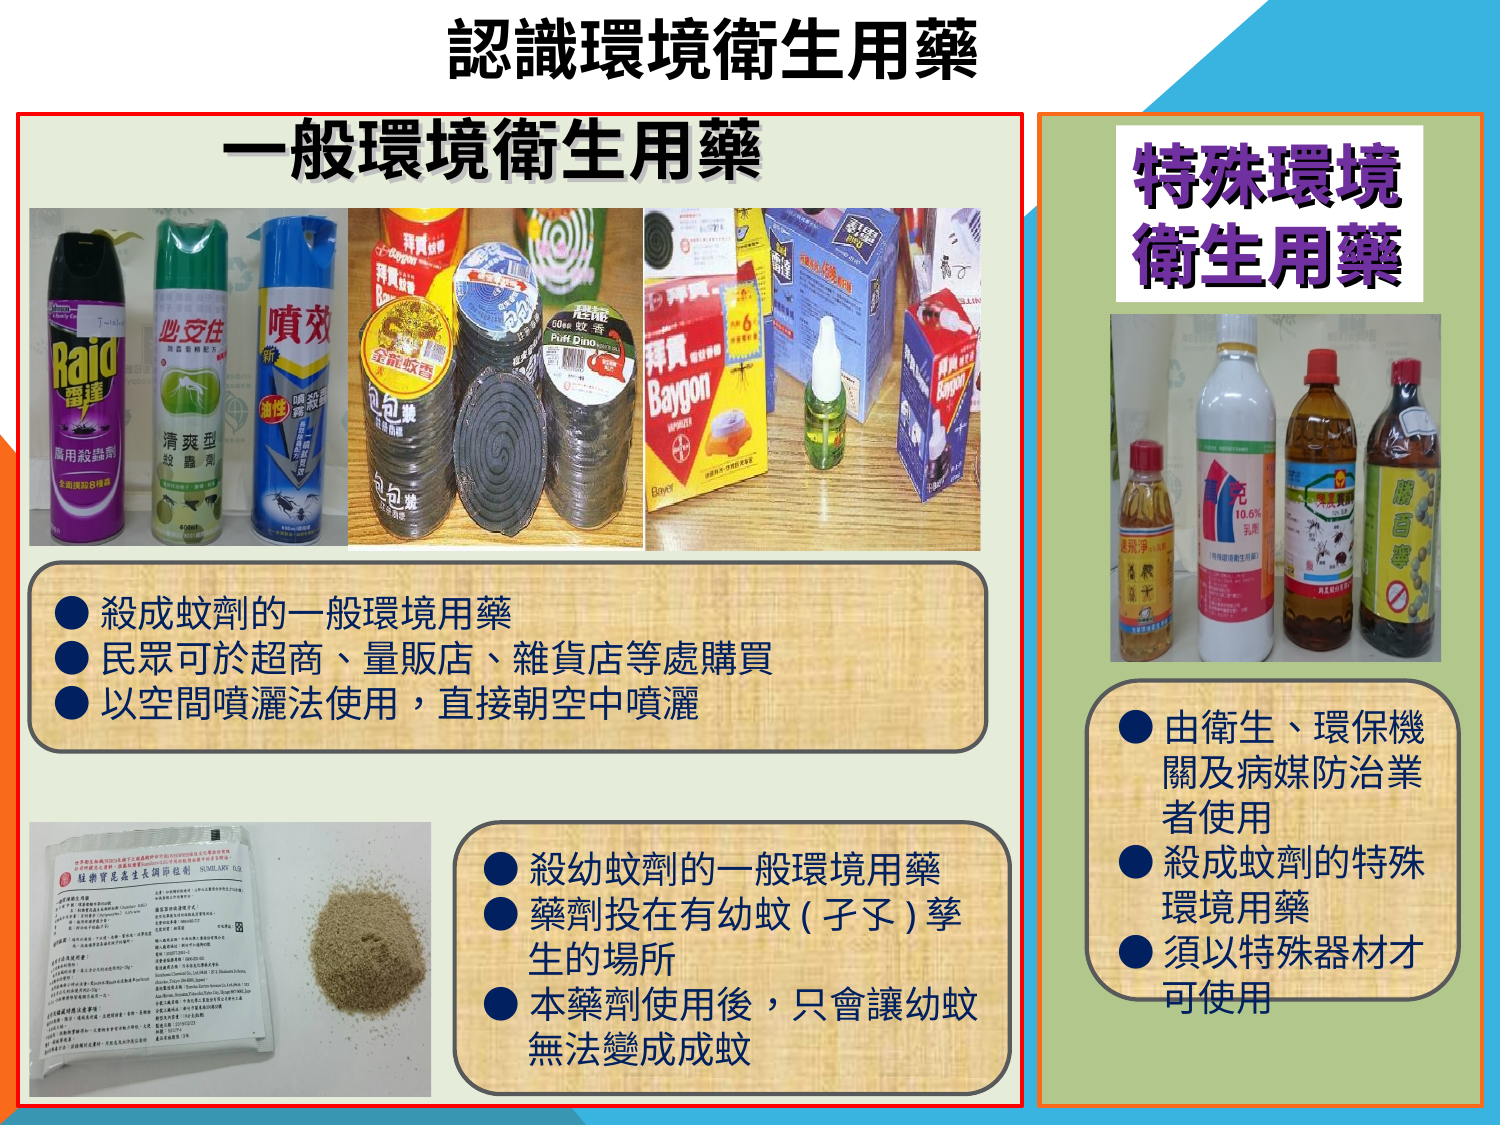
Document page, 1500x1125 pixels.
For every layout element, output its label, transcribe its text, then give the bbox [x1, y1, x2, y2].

text_box ●殺幼蚊劑的一般環境用藥 ●藥劑投在有幼蚊(孑孓)孳生的場所 ●本藥劑使用後，只會讓幼蚊無法變成成蚊 [454, 822, 1010, 1095]
text_box 一般環境衛生用藥 [206, 100, 798, 197]
text_box [1039, 114, 1482, 1106]
text_box 特殊環境衛生用藥 [1116, 125, 1424, 303]
picture [29, 822, 432, 1097]
text_box ●殺成蚊劑的一般環境用藥 ●民眾可於超商、量販店、雜貨店等處購買 ●以空間噴灑法使用，直接朝空中噴灑 [29, 562, 987, 752]
text_box ●由衛生、環保機關及病媒防治業者使用 ●殺成蚊劑的特殊環境用藥 ●須以特殊器材才可使用 [1086, 680, 1459, 1000]
picture [29, 208, 981, 551]
text_box 認識環境衛生用藥 [431, 0, 1058, 96]
picture [1110, 314, 1442, 662]
text_box [18, 114, 1022, 1106]
